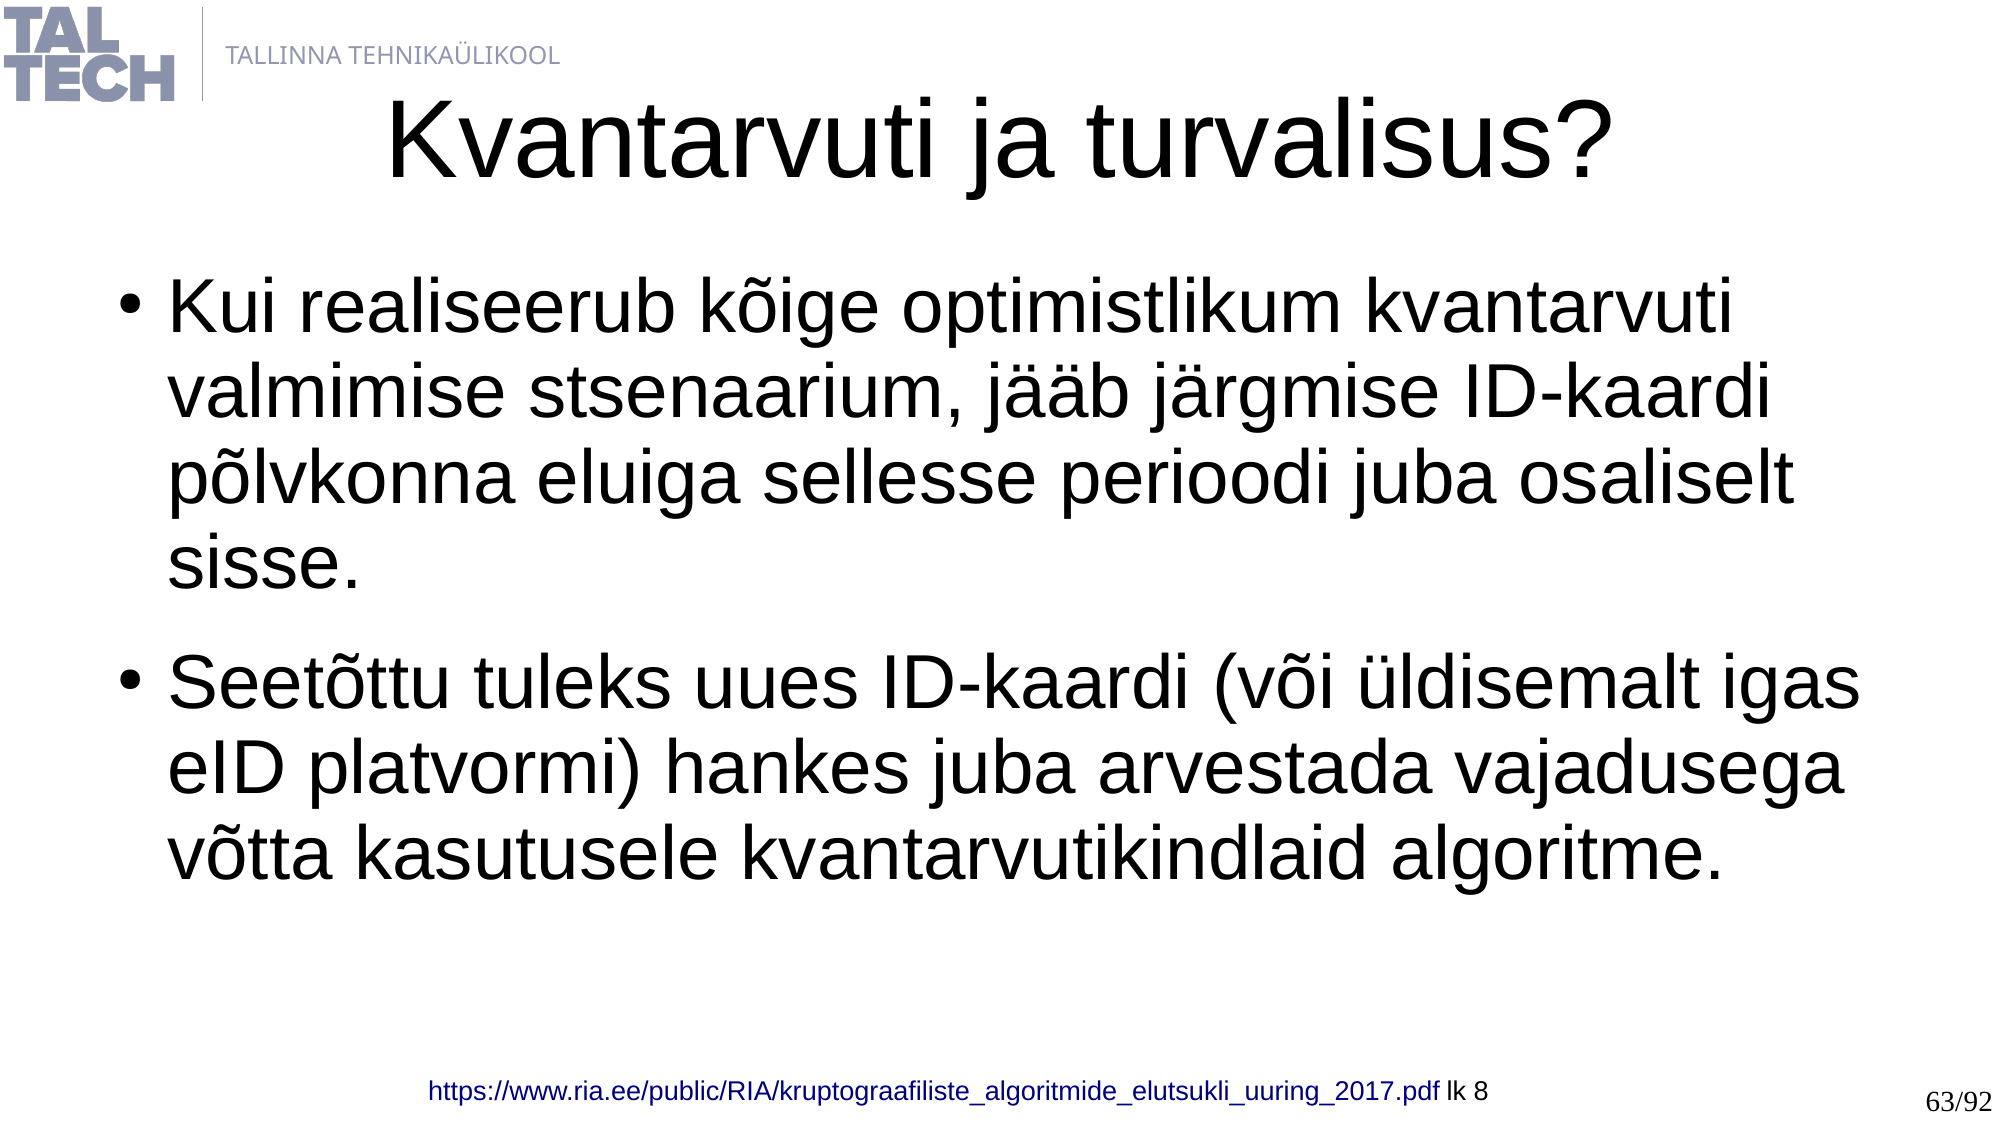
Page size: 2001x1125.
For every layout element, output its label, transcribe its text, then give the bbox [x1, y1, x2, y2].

list Kui realiseerub kõige optimistlikum kvantarvuti valmimise stsenaarium, jääb järgmise ID-kaardi põlvkonna eluiga sellesse perioodi juba osaliselt sisse. Seetõttu tuleks uues ID-kaardi (või üldisemalt igas eID platvormi) hankes juba arvestada vajadusega võtta kasutusele kvantarvutikindlaid algoritme. [99, 263, 1901, 957]
text_box https://www.ria.ee/public/RIA/kruptograafiliste_algoritmide_elutsukli_uuring_2017.pdf lk 8 [413, 1068, 1512, 1117]
title Kvantarvuti ja turvalisus? [99, 44, 1901, 233]
picture [0, 0, 178, 107]
